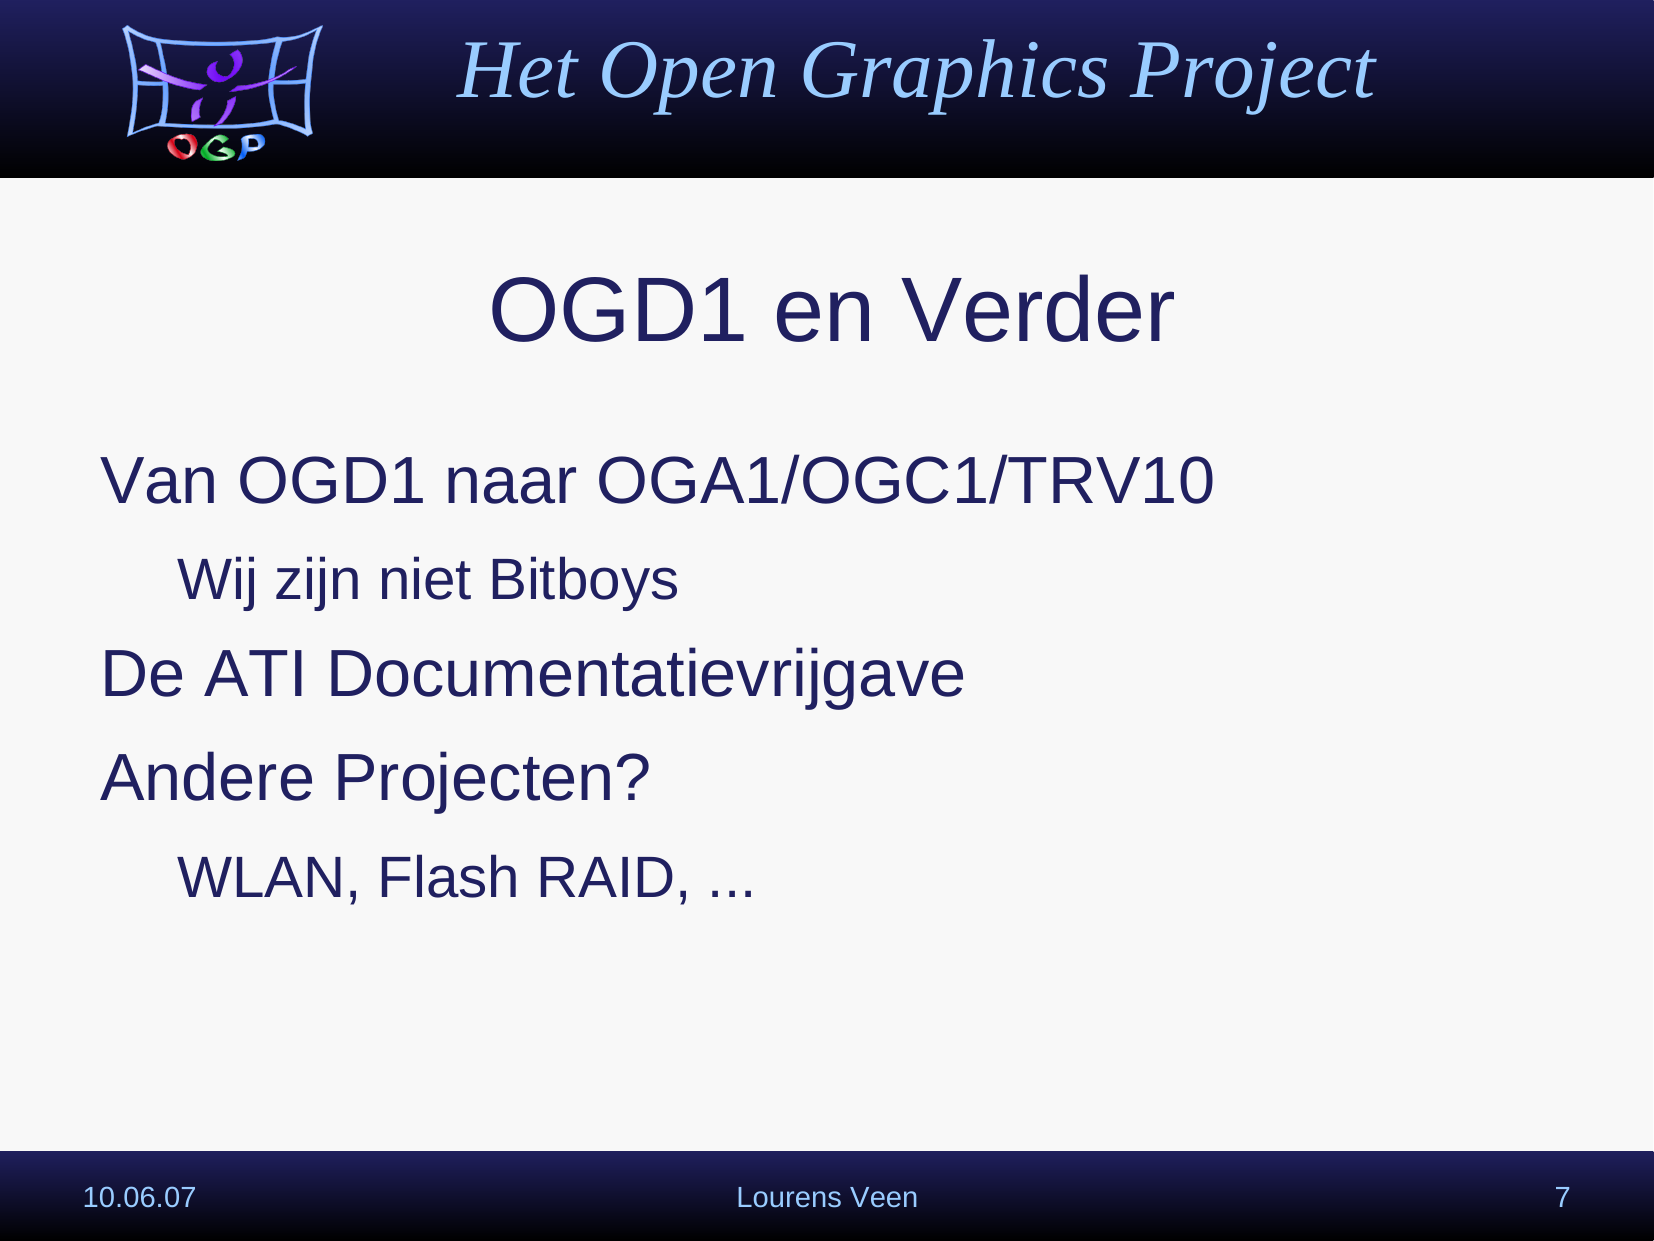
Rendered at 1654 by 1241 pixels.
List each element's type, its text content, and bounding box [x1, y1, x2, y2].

picture [122, 25, 323, 161]
title OGD1 en Verder [88, 236, 1577, 385]
list Van OGD1 naar OGA1/OGC1/TRV10 Wij zijn niet Bitboys De ATI Documentatievrijgave Andere Projecten? WLAN, Flash RAID, ... [82, 442, 1571, 1094]
